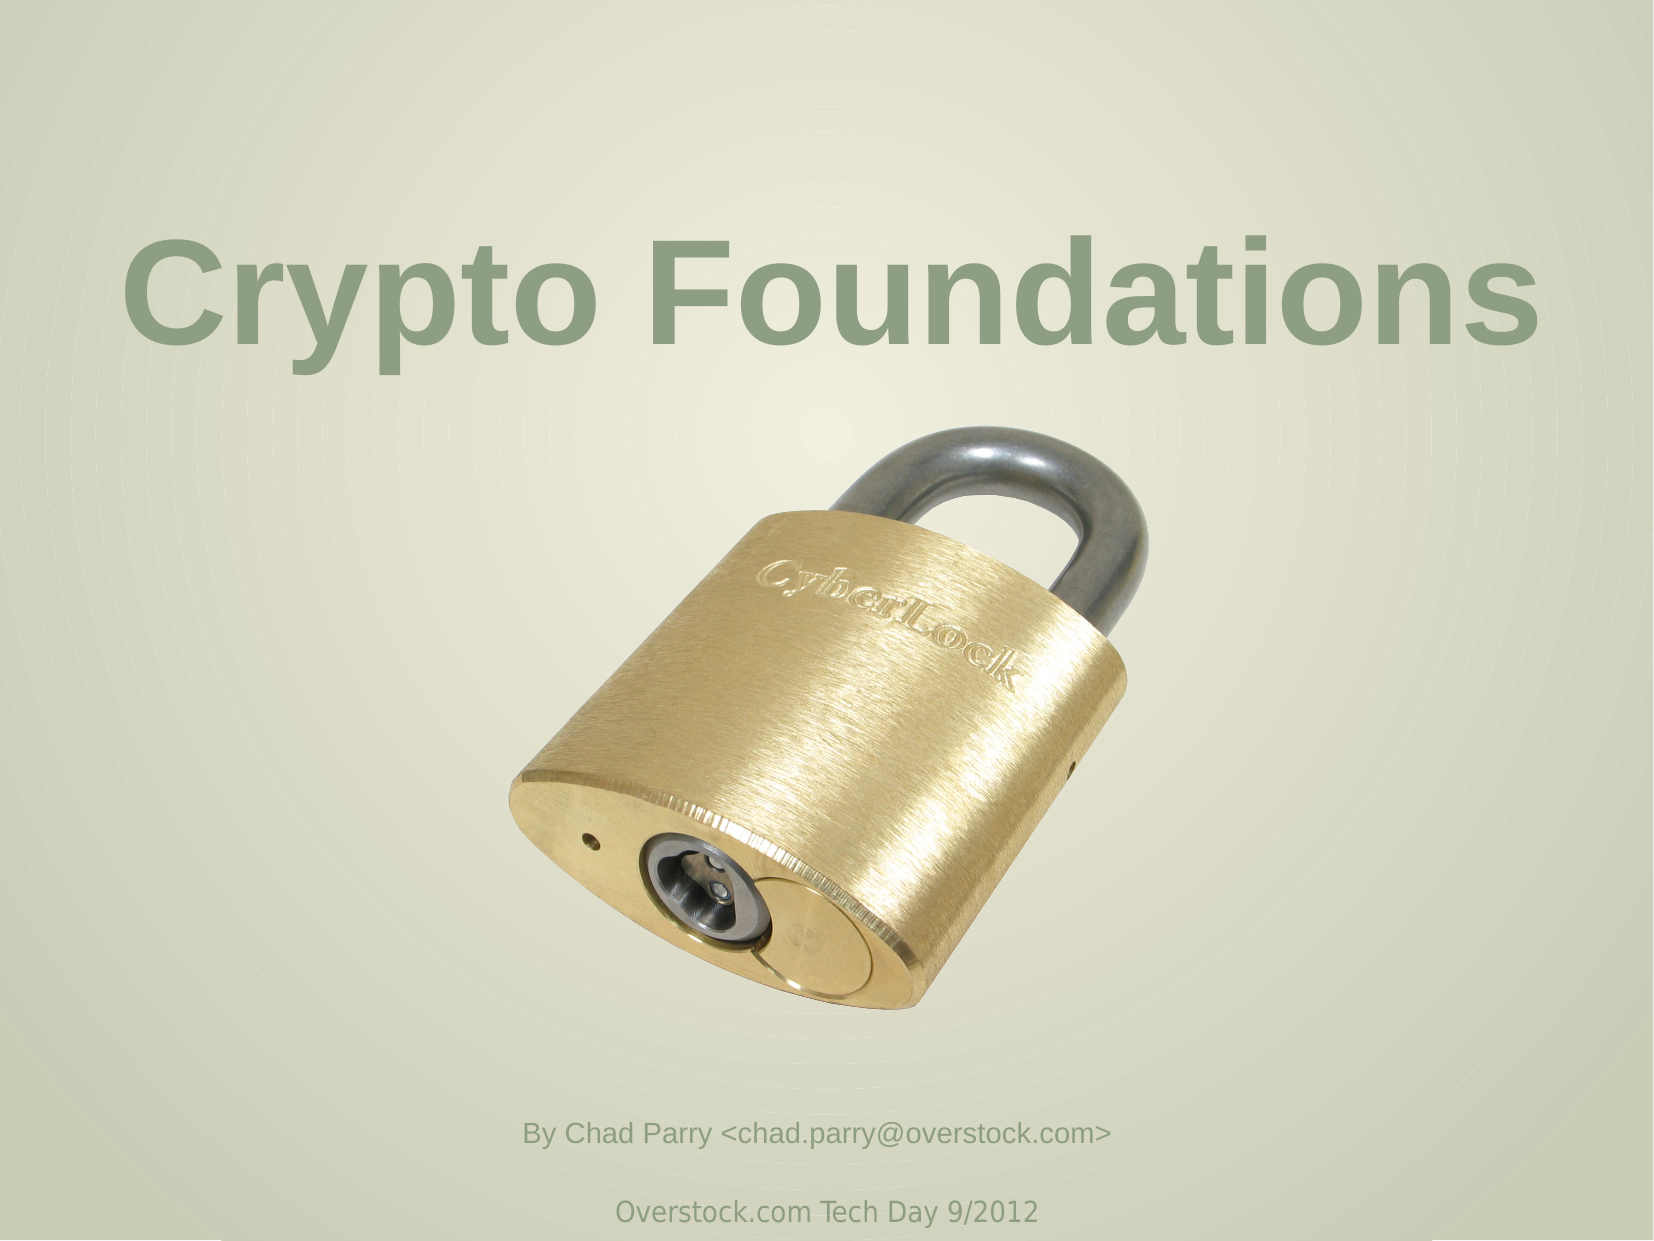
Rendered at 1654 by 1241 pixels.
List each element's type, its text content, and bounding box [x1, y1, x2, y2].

subtitle Crypto Foundations [0, 0, 1654, 586]
text_box By Chad Parry <chad.parry@overstock.com> [389, 1110, 1245, 1167]
picture [501, 419, 1157, 1019]
